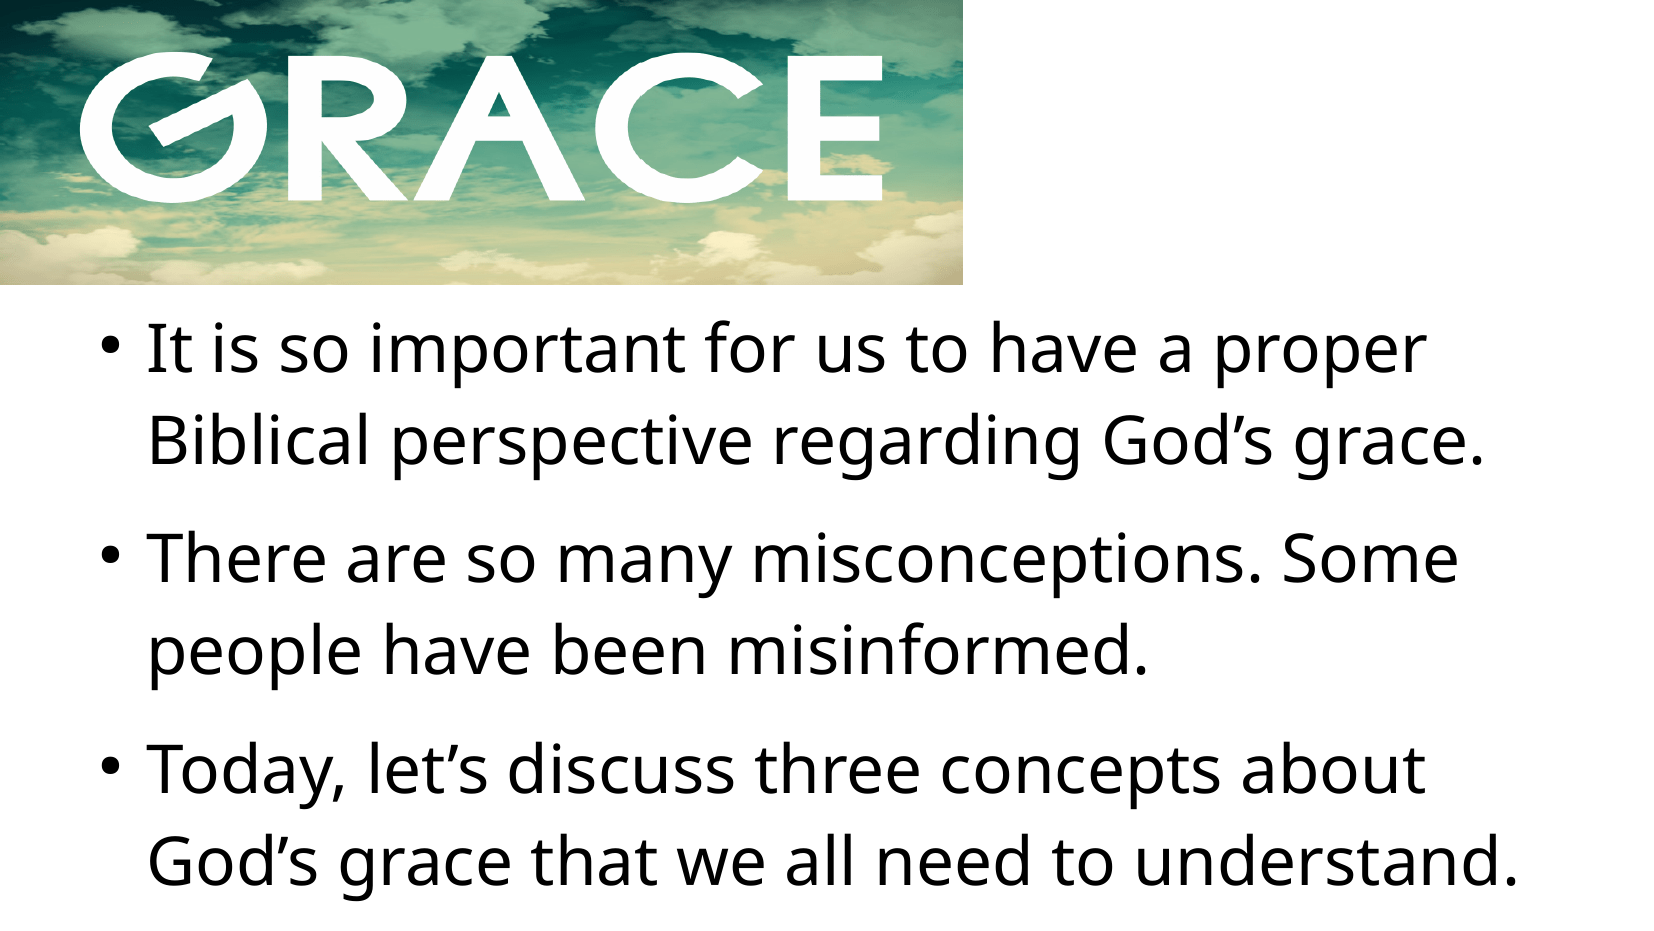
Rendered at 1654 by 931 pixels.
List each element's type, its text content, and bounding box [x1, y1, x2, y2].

list It is so important for us to have a proper Biblical perspective regarding God’s grace. There are so many misconceptions. Some people have been misinformed. Today, let’s discuss three concepts about God’s grace that we all need to understand. [82, 300, 1571, 916]
picture [0, 0, 963, 286]
